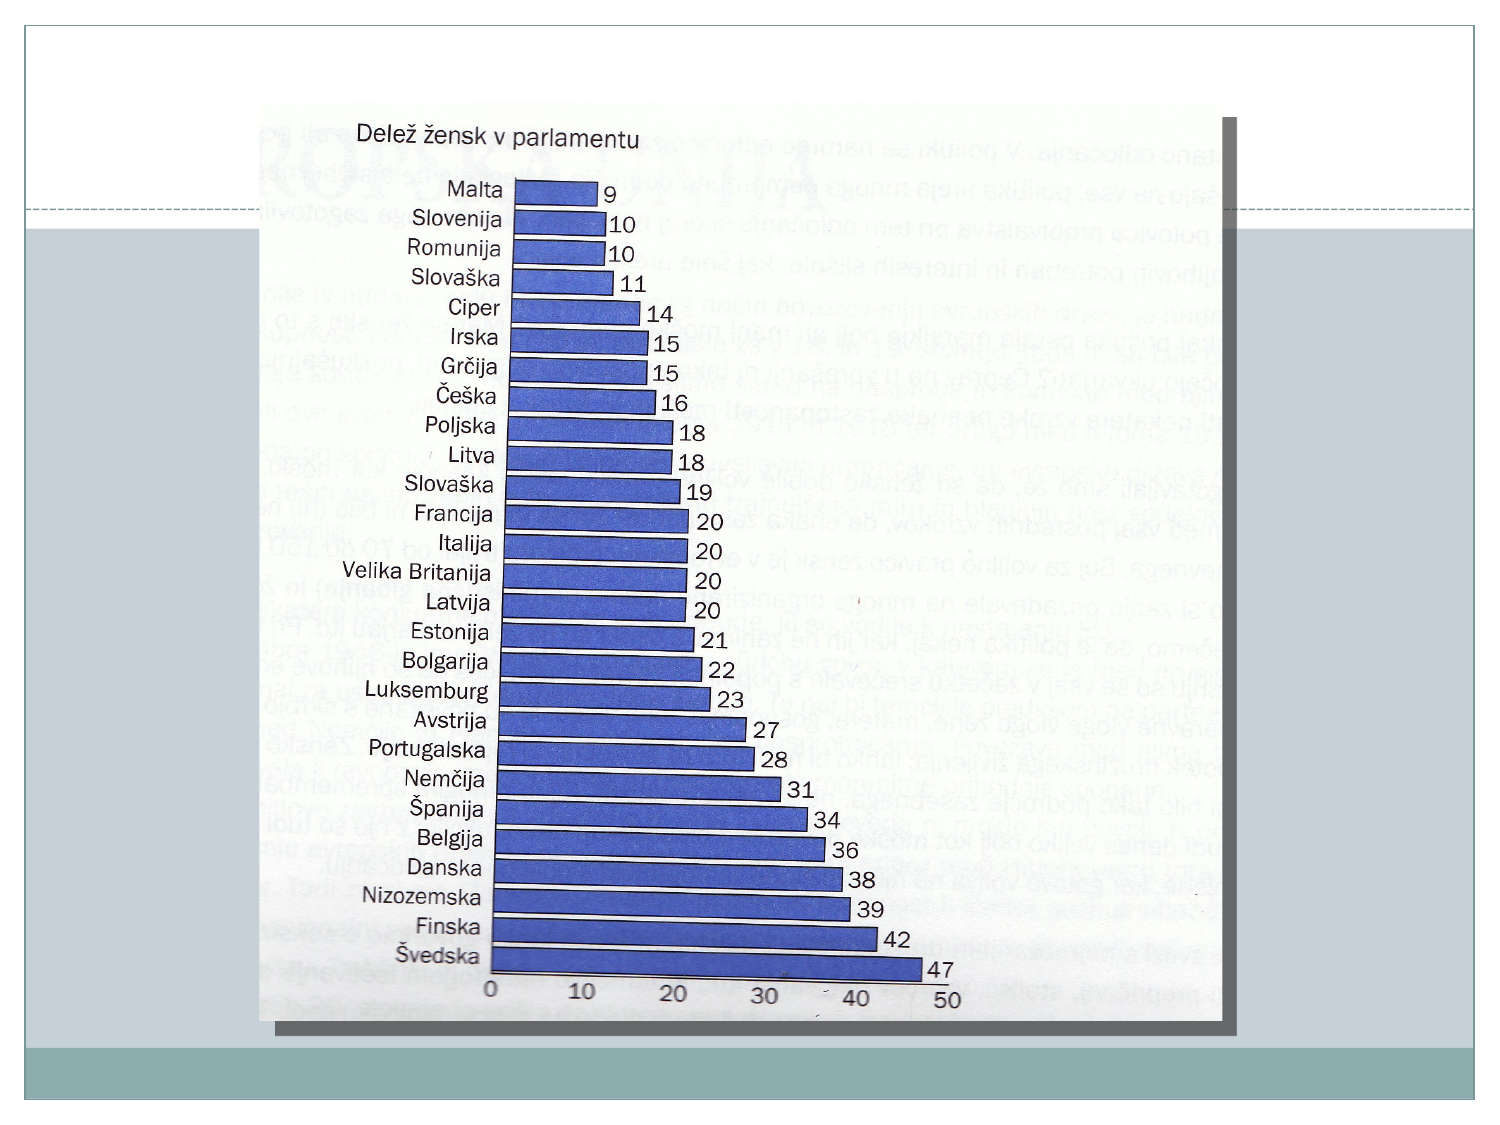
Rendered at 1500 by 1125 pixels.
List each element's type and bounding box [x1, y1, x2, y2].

picture [259, 101, 1223, 1022]
